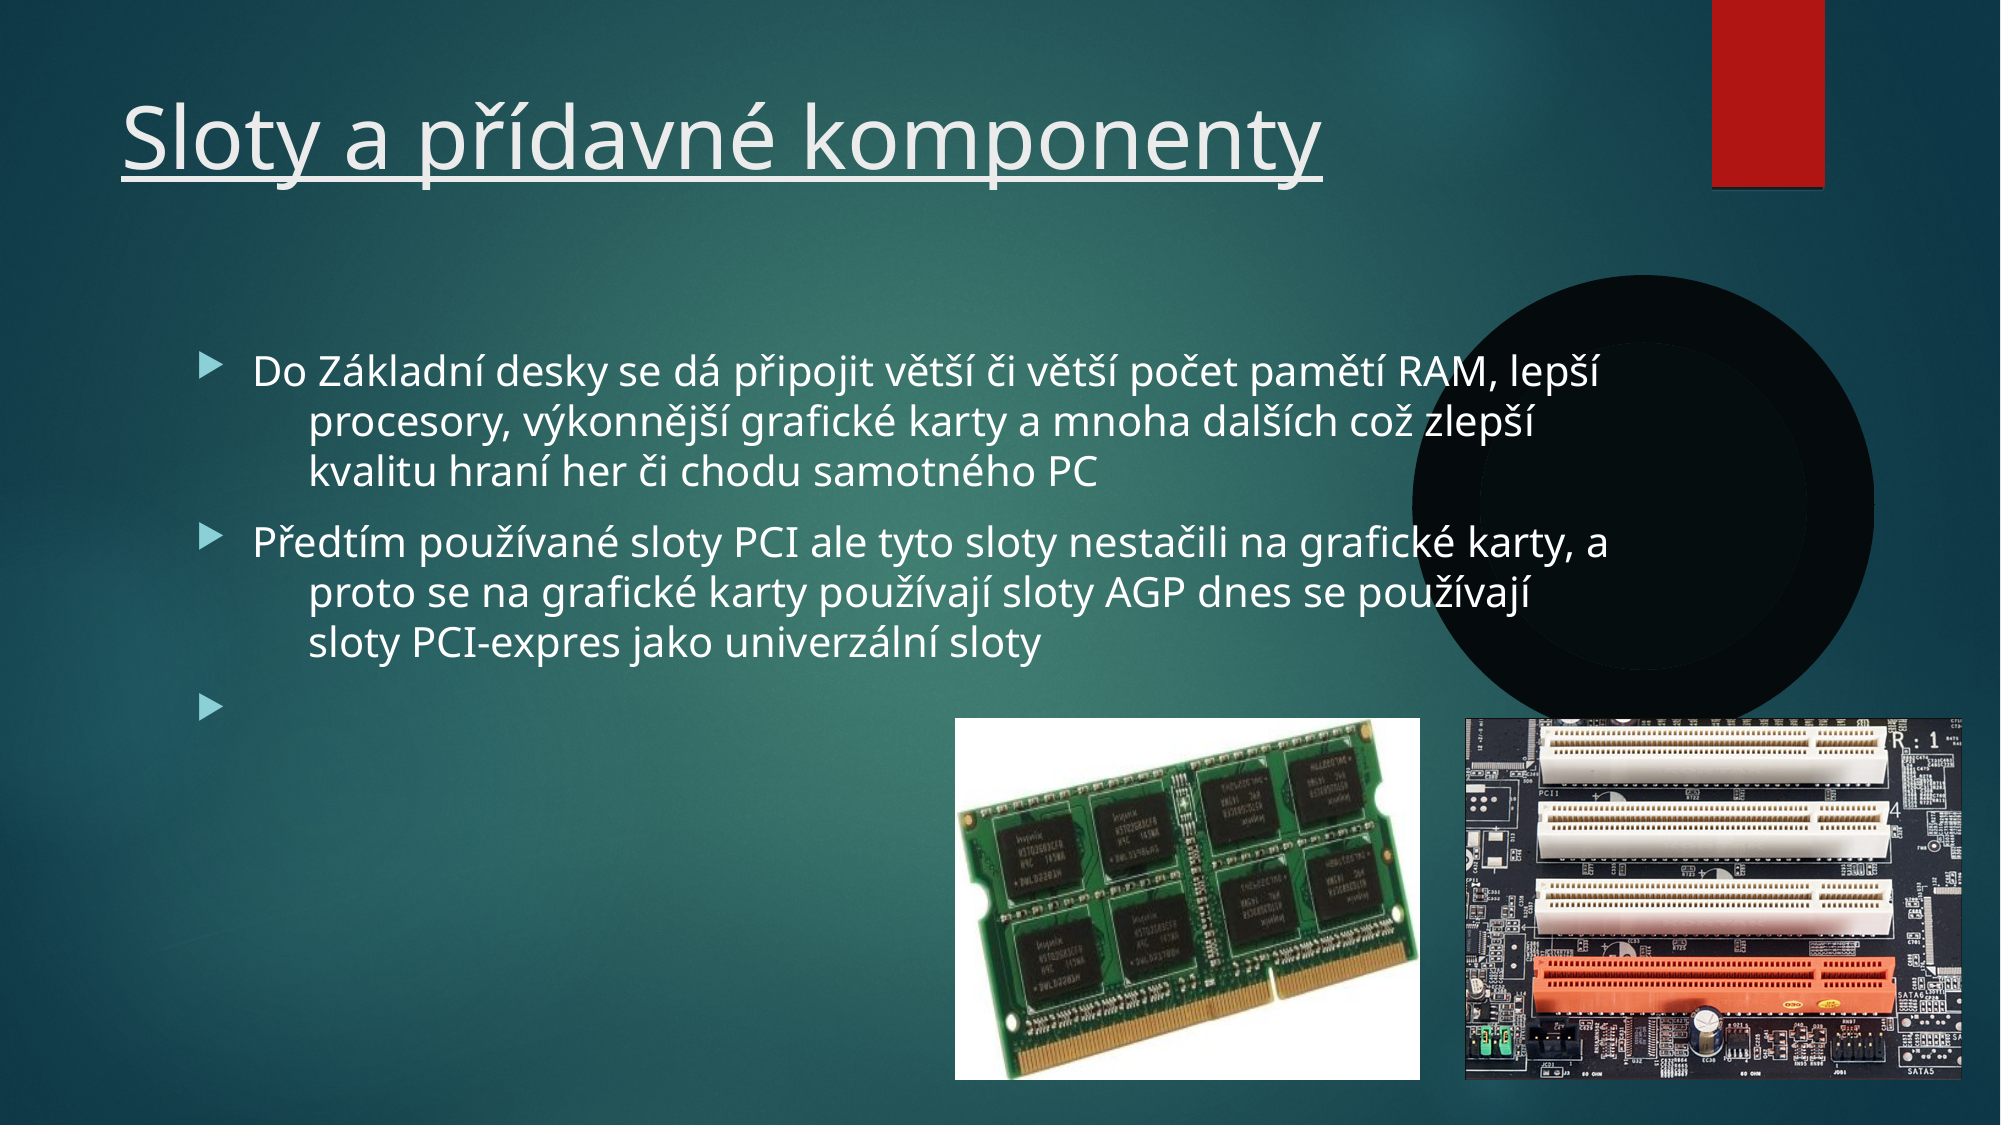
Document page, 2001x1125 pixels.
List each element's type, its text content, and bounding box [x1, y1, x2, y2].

picture [955, 718, 1420, 1081]
picture [1465, 718, 1962, 1081]
title Sloty a přídavné komponenty [106, 74, 1649, 305]
list Do Základní desky se dá připojit větší či větší počet pamětí RAM, lepší procesory, výkonnější grafické karty a mnoha dalších což zlepší kvalitu hraní her či chodu samotného PC Předtím používané sloty PCI ale tyto sloty nestačili na grafické karty, a proto se na grafické karty používají sloty AGP dnes se používají sloty PCI-expres jako univerzální sloty [181, 336, 1649, 1026]
